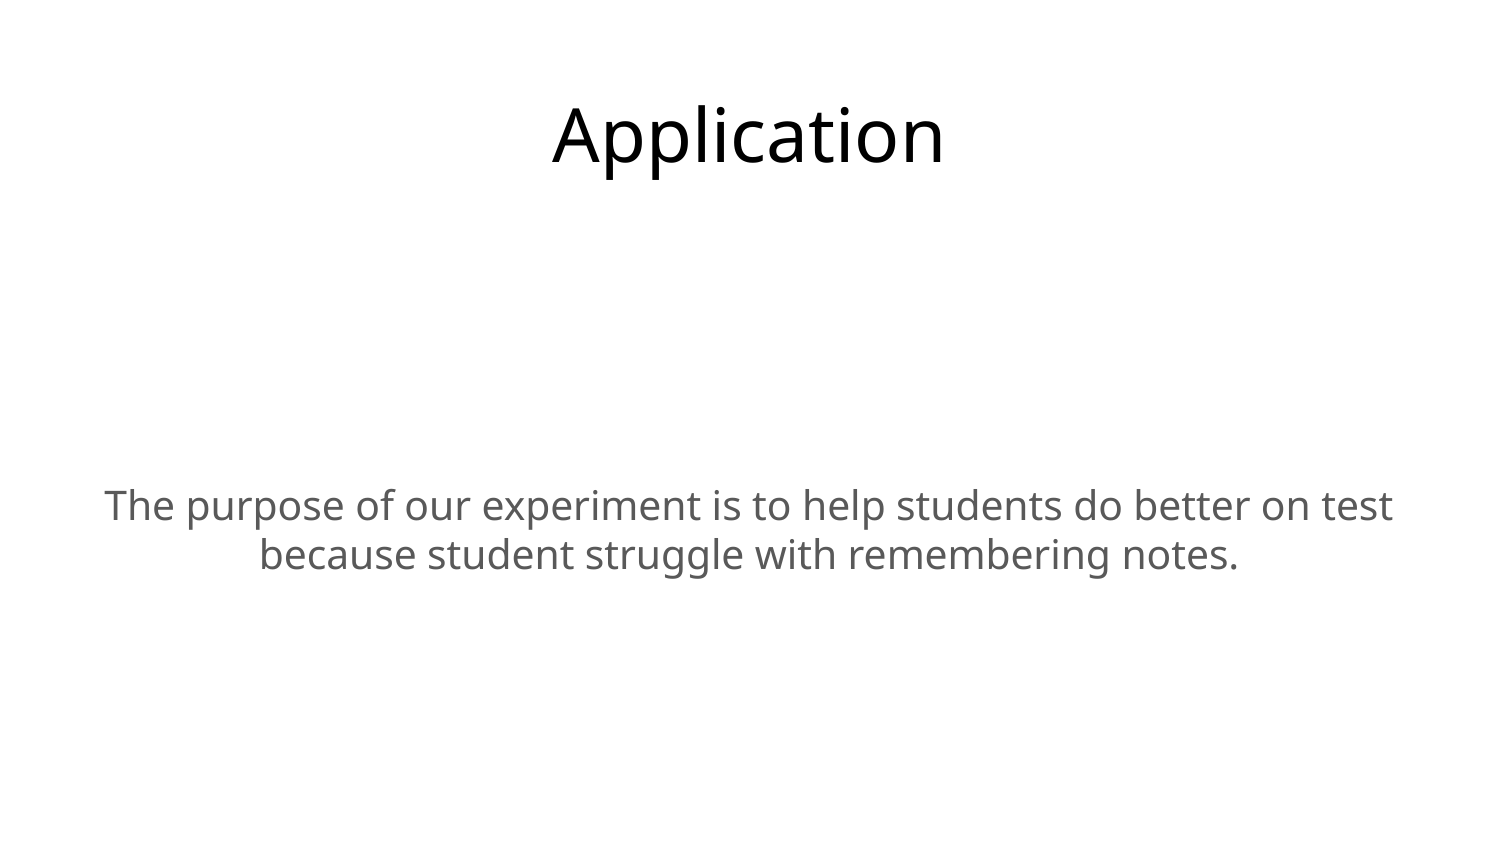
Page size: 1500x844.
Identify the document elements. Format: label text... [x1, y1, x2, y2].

title Application [51, 70, 1449, 283]
subtitle The purpose of our experiment is to help students do better on test because student struggle with remembering notes. [51, 464, 1449, 595]
